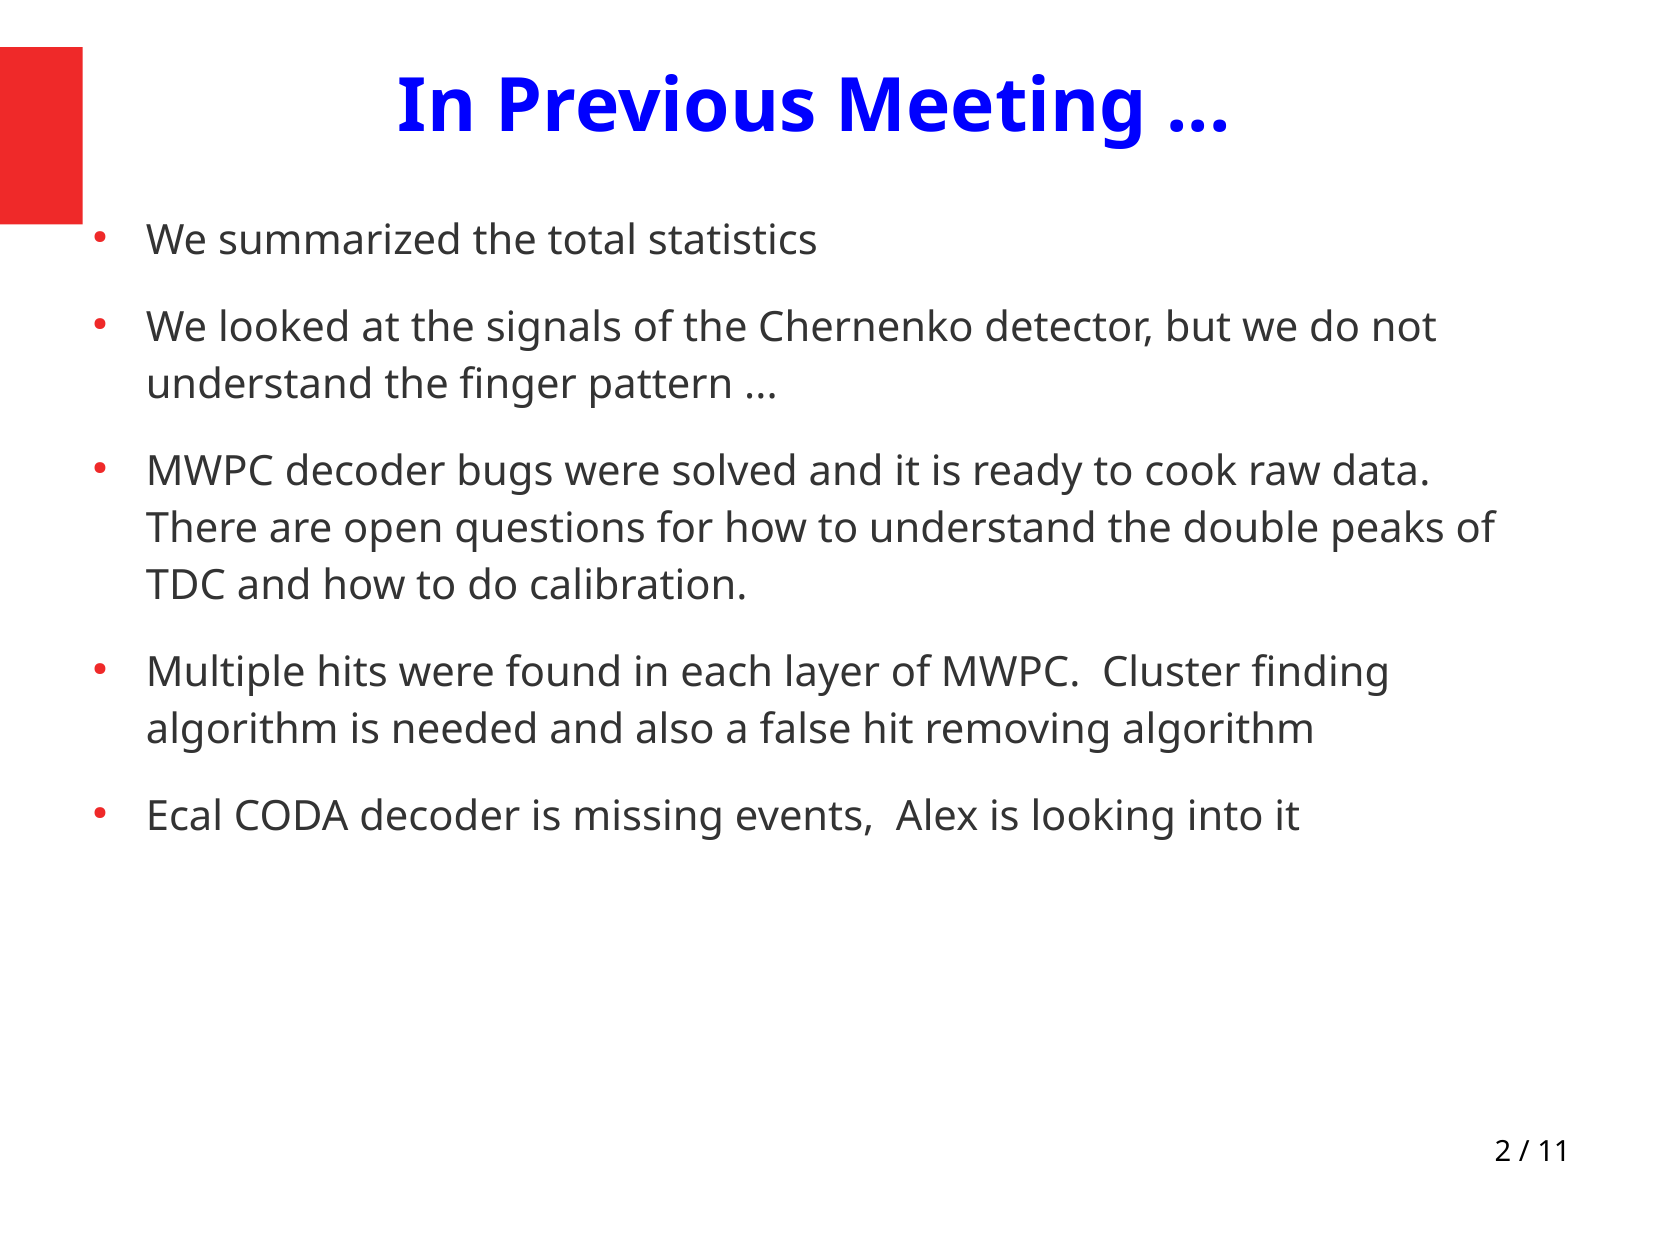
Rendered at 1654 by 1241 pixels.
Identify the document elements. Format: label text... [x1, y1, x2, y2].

title In Previous Meeting ... [88, 51, 1542, 154]
list We summarized the total statistics We looked at the signals of the Chernenko detector, but we do not understand the finger pattern ... MWPC decoder bugs were solved and it is ready to cook raw data. There are open questions for how to understand the double peaks of TDC and how to do calibration. Multiple hits were found in each layer of MWPC. Cluster finding algorithm is needed and also a false hit removing algorithm Ecal CODA decoder is missing events, Alex is looking into it [75, 210, 1501, 1111]
